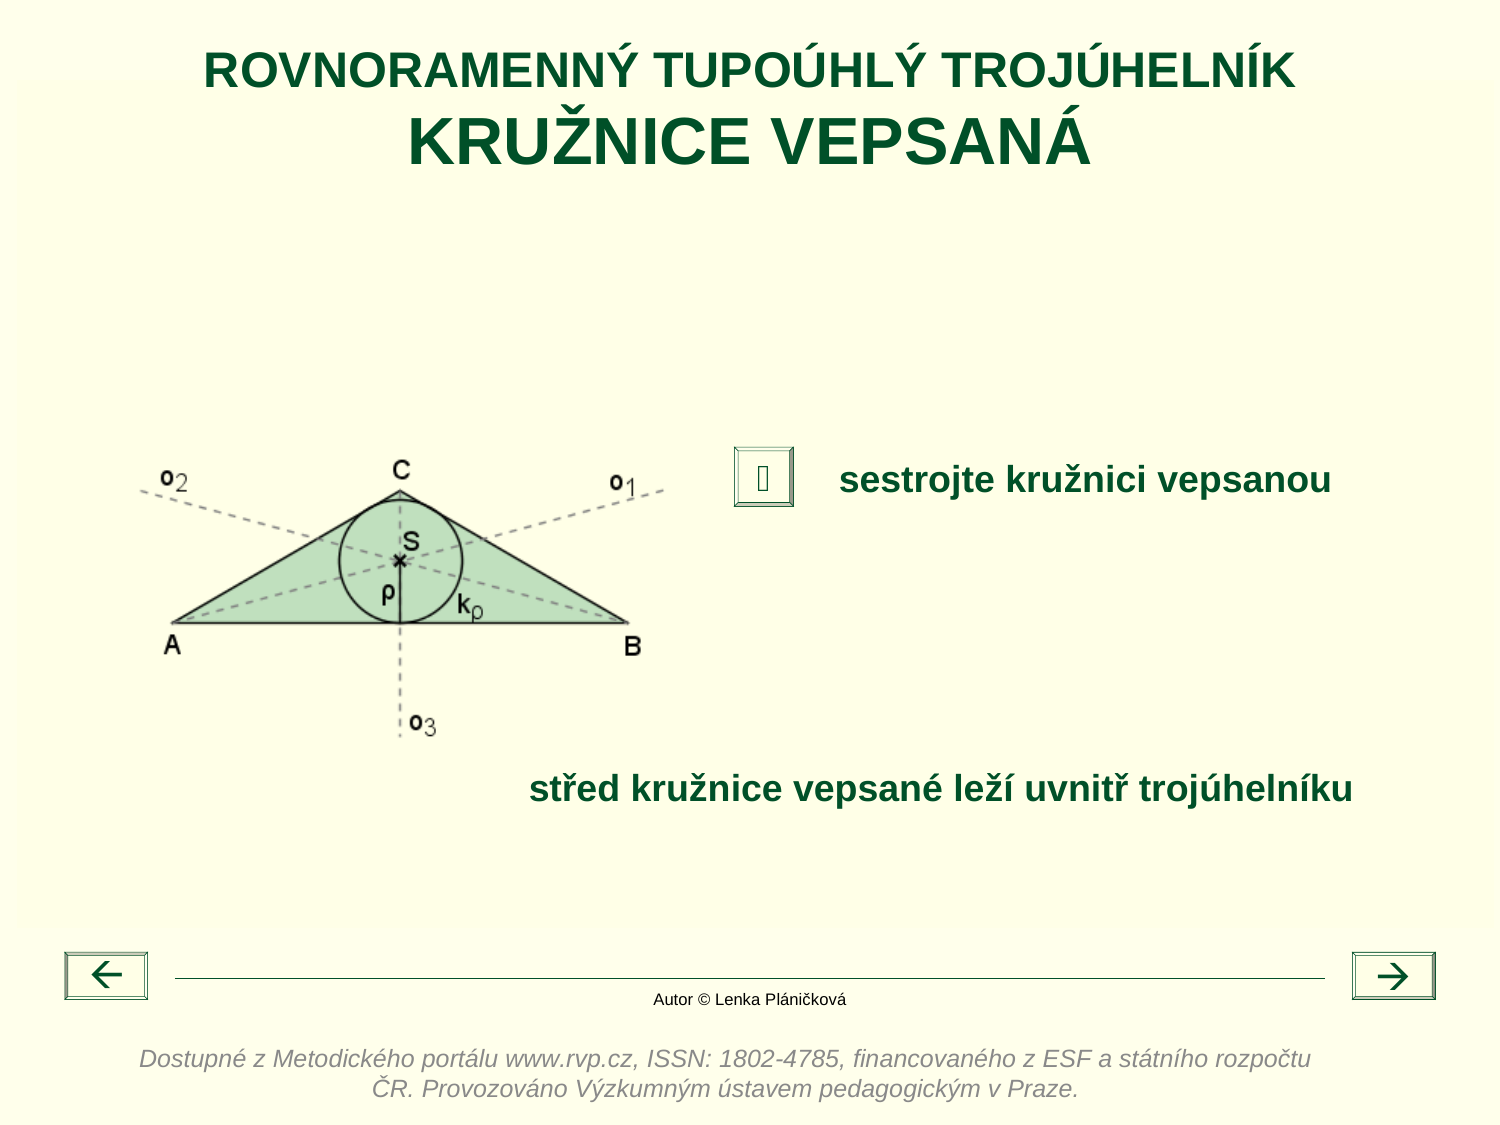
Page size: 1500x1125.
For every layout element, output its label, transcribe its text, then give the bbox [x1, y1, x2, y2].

text_box střed kružnice vepsané leží uvnitř trojúhelníku [439, 756, 1444, 817]
text_box  [739, 451, 789, 502]
text_box ROVNORAMENNÝ TUPOÚHLÝ TROJÚHELNÍK KRUŽNICE VEPSANÁ [22, 31, 1479, 185]
text_box Autor © Lenka Pláničková [171, 981, 1329, 1017]
text_box  [1356, 956, 1432, 996]
picture [17, 80, 1494, 928]
text_box Dostupné z Metodického portálu www.rvp.cz, ISSN: 1802-4785, financovaného z ESF a státního rozpočtu ČR. Provozováno Výzkumným ústavem pedagogickým v Praze. [105, 1042, 1348, 1103]
text_box sestrojte kružnici vepsanou [824, 447, 1393, 508]
text_box  [68, 956, 144, 996]
